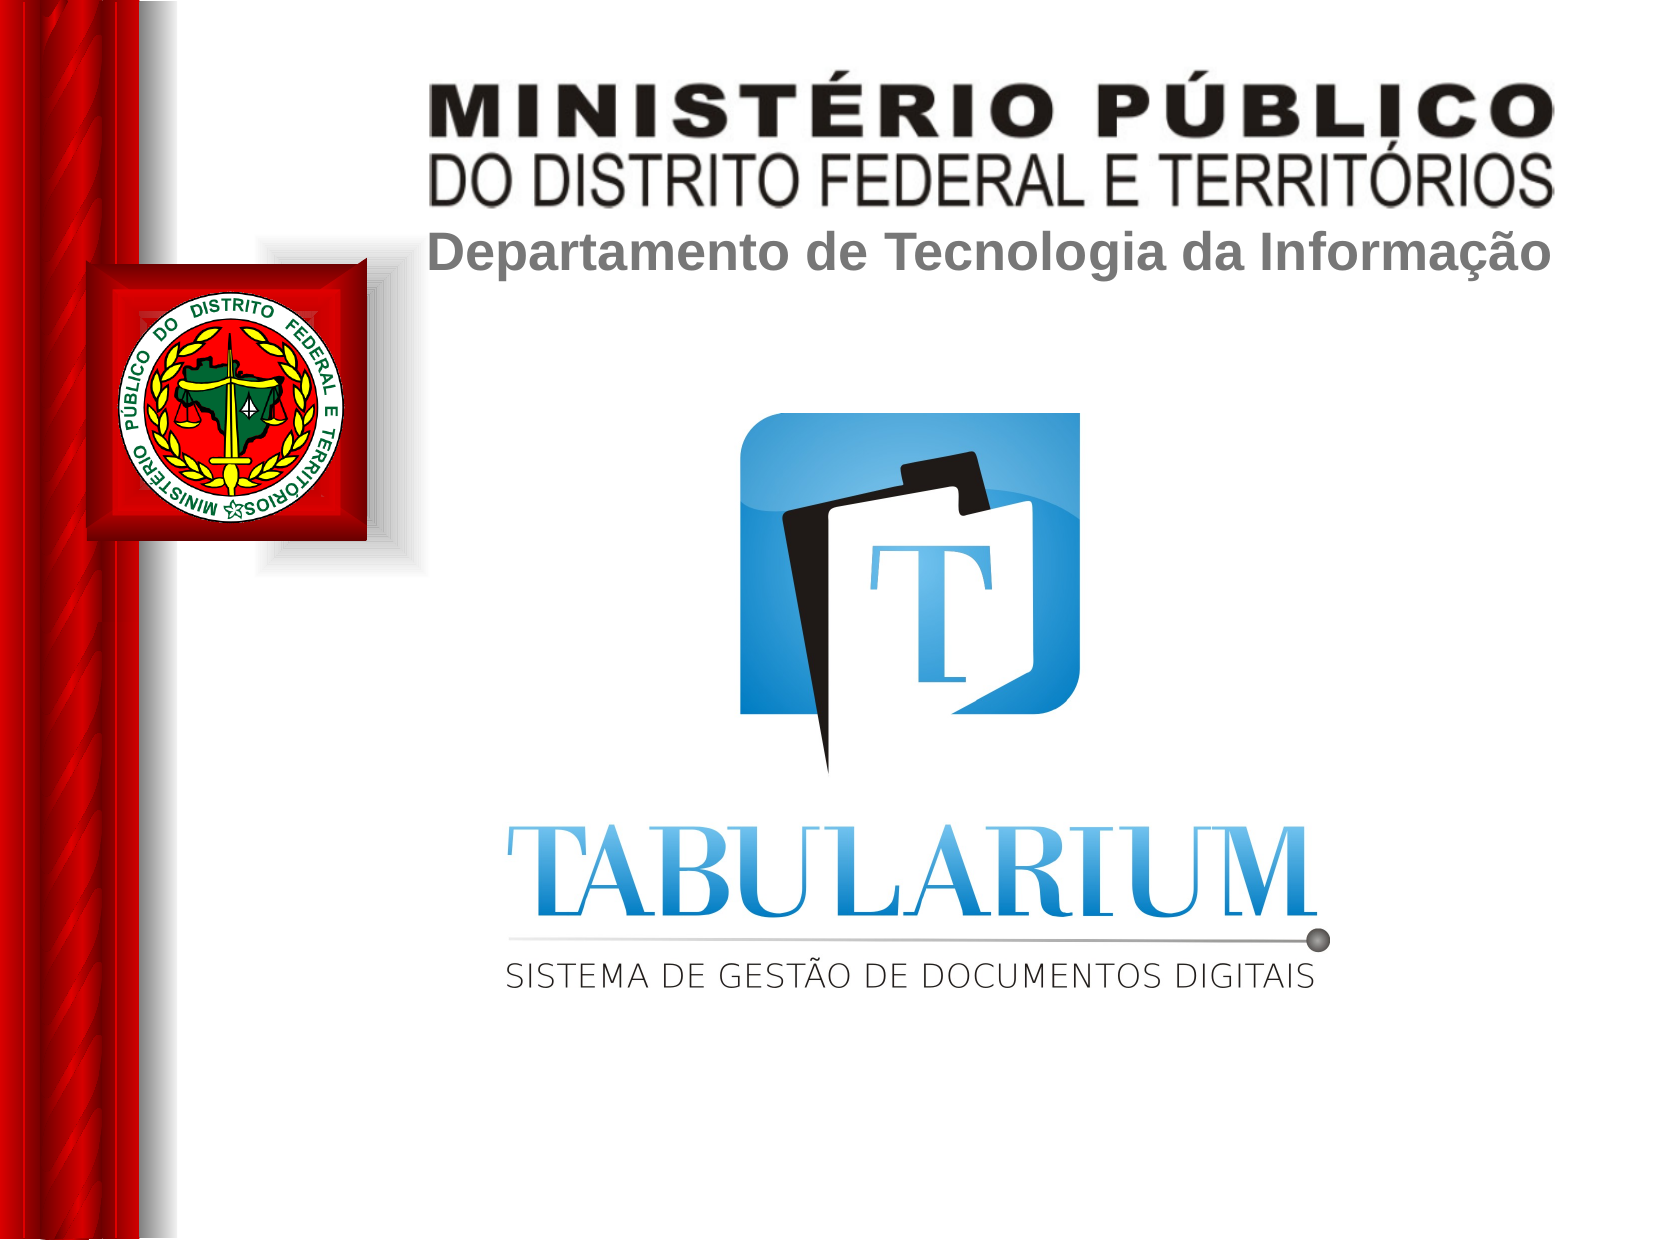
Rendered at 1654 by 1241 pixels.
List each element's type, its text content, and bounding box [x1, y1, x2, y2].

title Ministério Público do Distrito Federal e Territórios Departamento de Tecnologia da Informação [411, 44, 1625, 320]
picture [423, 64, 1565, 213]
picture [502, 413, 1330, 988]
picture [112, 289, 349, 526]
